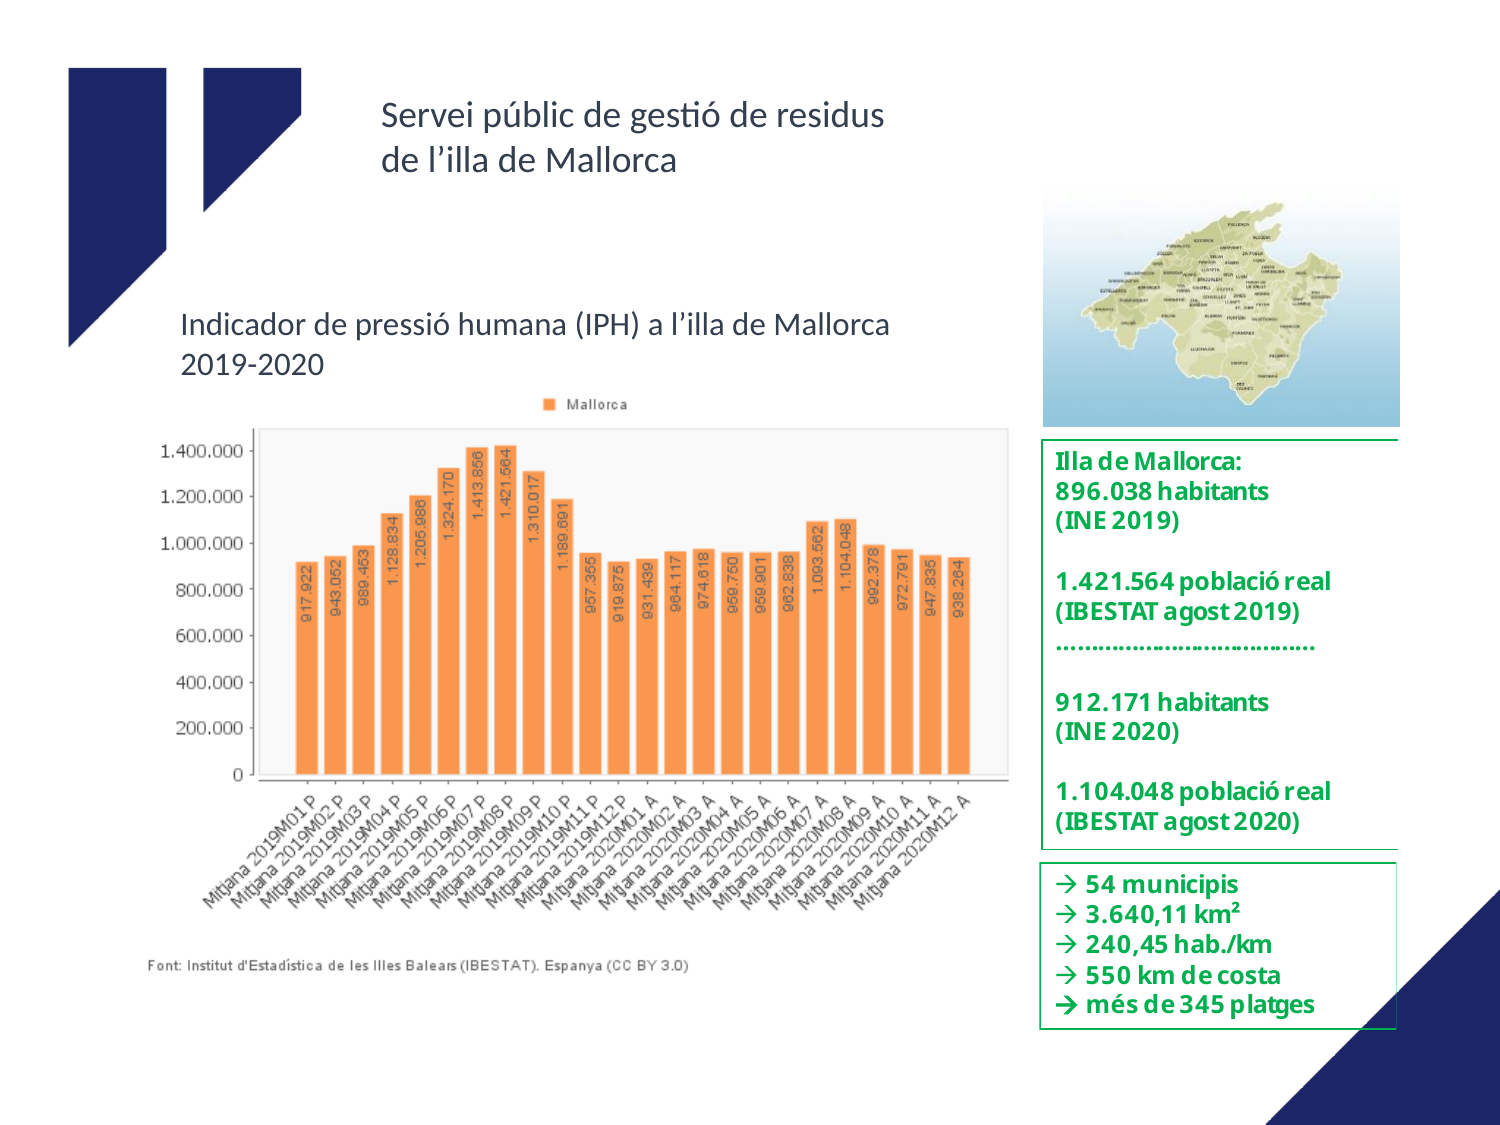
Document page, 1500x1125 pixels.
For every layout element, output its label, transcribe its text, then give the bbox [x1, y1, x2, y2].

title Indicador de pressió humana (IPH) a l’illa de Mallorca 2019-2020 [165, 295, 1043, 390]
title Servei públic de gestió de residus de l’illa de Mallorca [366, 82, 1099, 213]
picture [0, 0, 1500, 1125]
